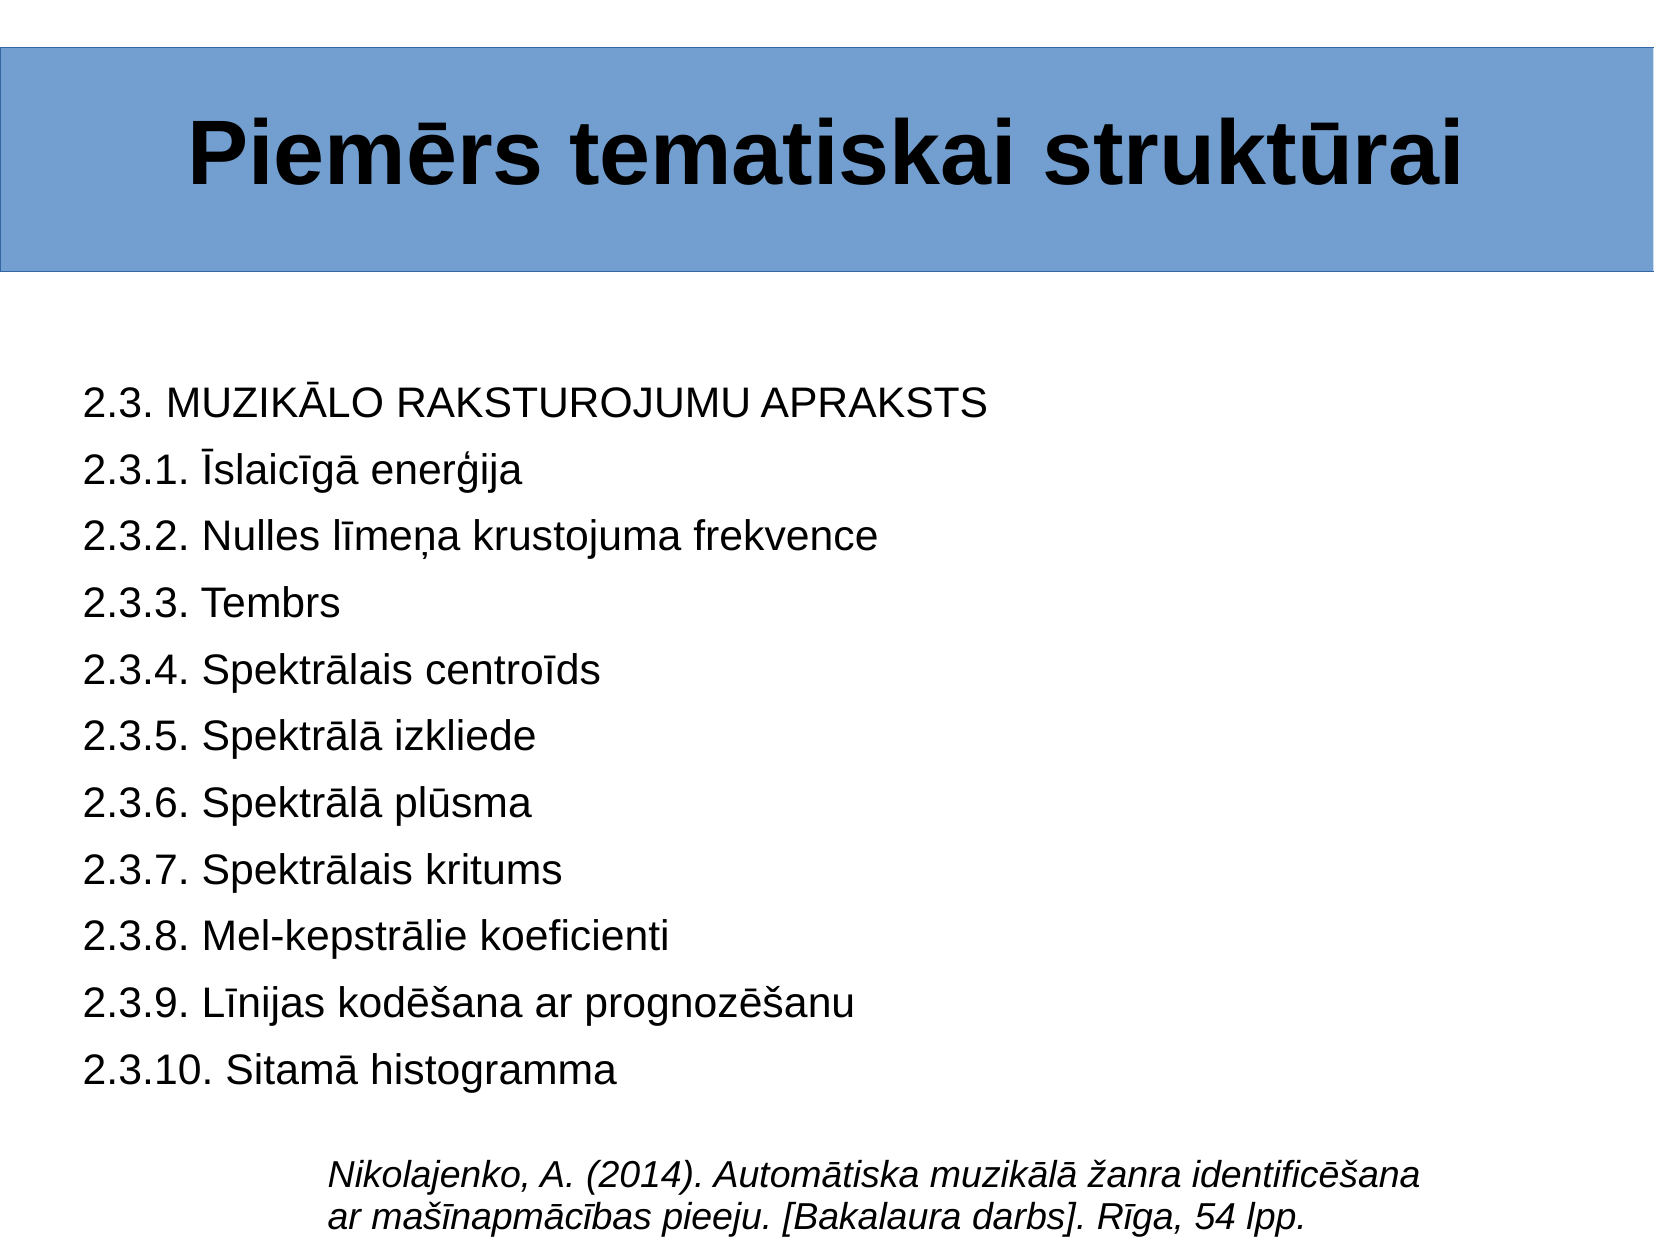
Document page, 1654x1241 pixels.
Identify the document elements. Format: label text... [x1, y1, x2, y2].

list 2.3. MUZIKĀLO RAKSTUROJUMU APRAKSTS 2.3.1. Īslaicīgā enerģija 2.3.2. Nulles līmeņa krustojuma frekvence 2.3.3. Tembrs 2.3.4. Spektrālais centroīds 2.3.5. Spektrālā izkliede 2.3.6. Spektrālā plūsma 2.3.7. Spektrālais kritums 2.3.8. Mel-kepstrālie koeficienti 2.3.9. Līnijas kodēšana ar prognozēšanu 2.3.10. Sitamā histogramma [82, 378, 1619, 1099]
title Piemērs tematiskai struktūrai [82, 49, 1571, 257]
text_box [0, 47, 1654, 272]
text_box Nikolajenko, A. (2014). Automātiska muzikālā žanra identificēšana ar mašīnapmācības pieeju. [Bakalaura darbs]. Rīga, 54 lpp. [312, 1145, 1436, 1241]
